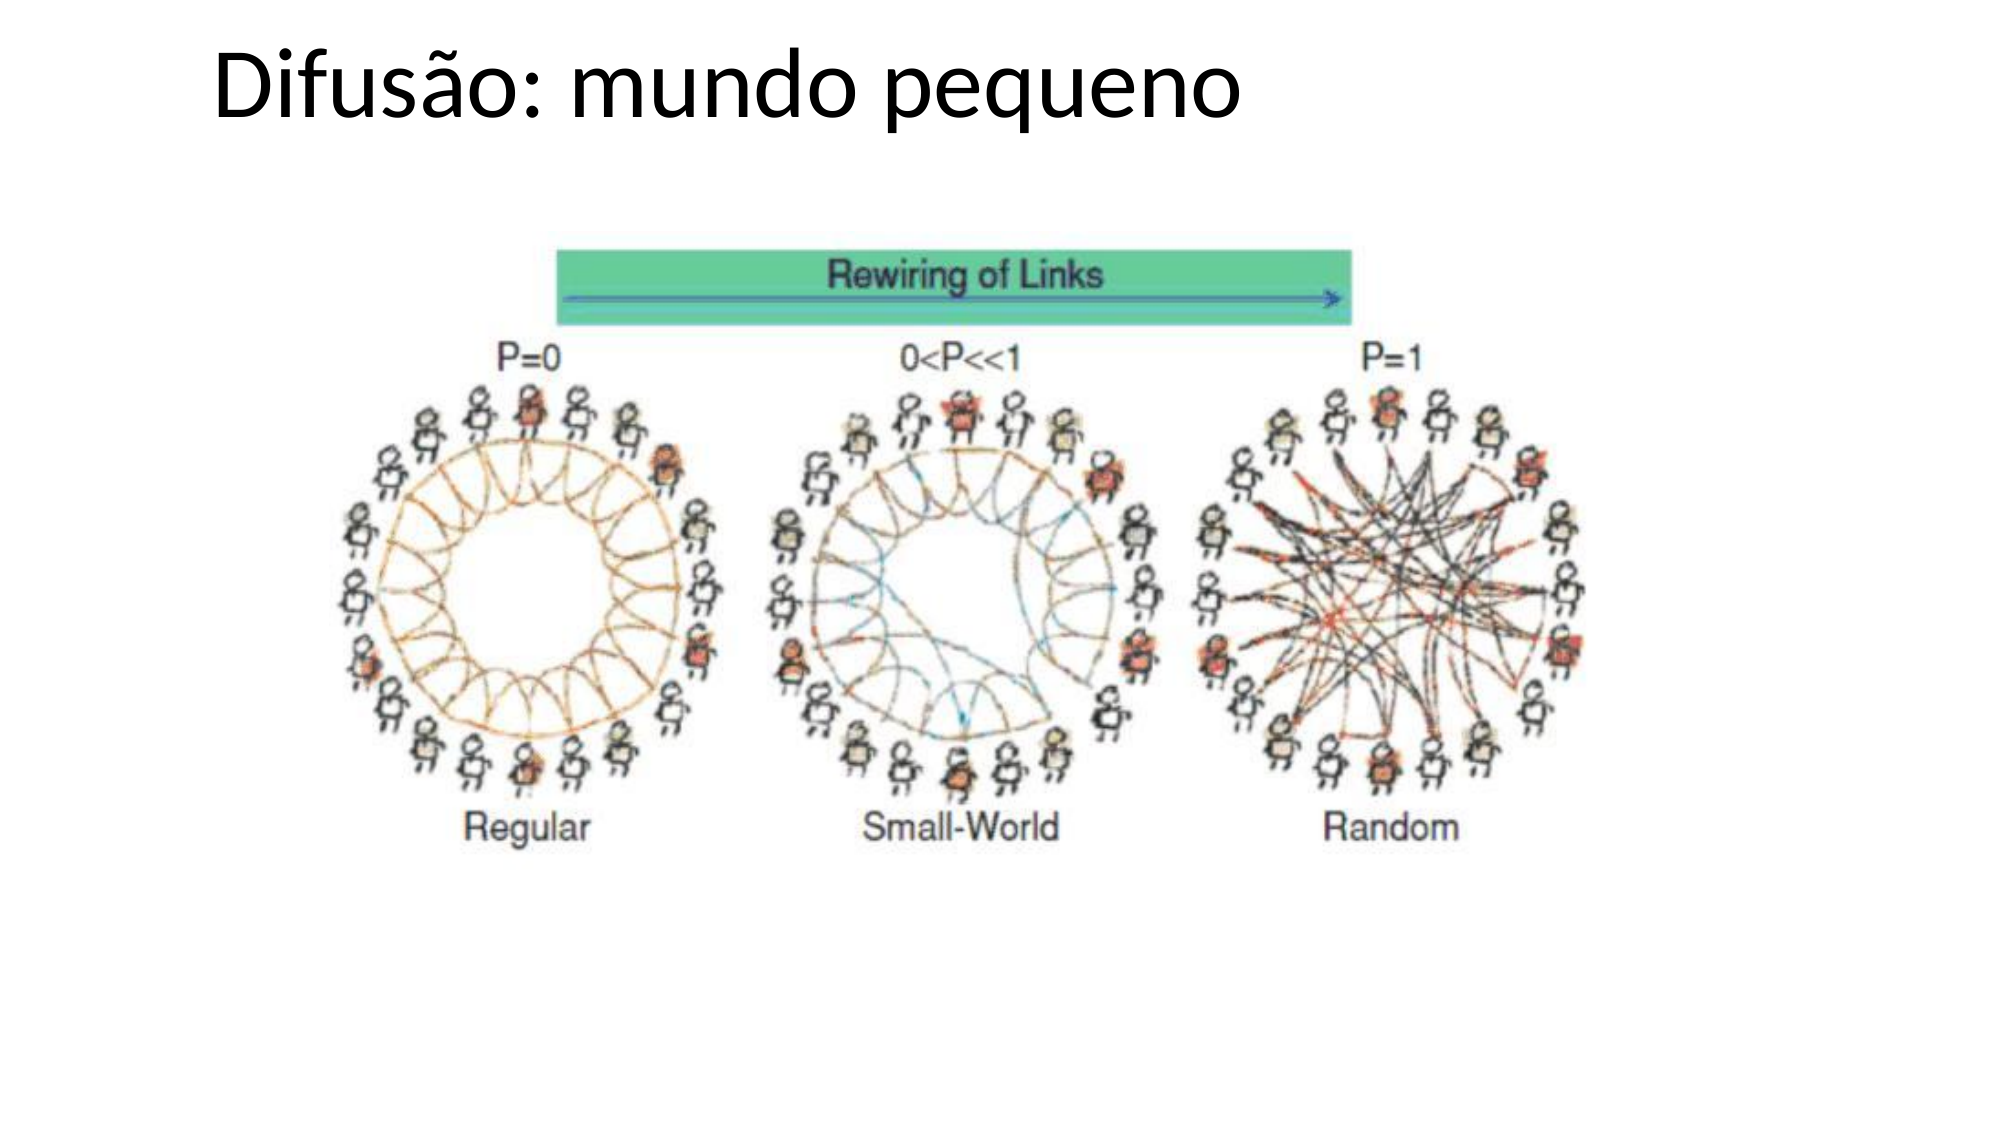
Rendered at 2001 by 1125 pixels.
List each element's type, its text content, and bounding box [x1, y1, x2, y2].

picture [329, 231, 1630, 898]
title Difusão: mundo pequeno [212, 0, 1713, 287]
